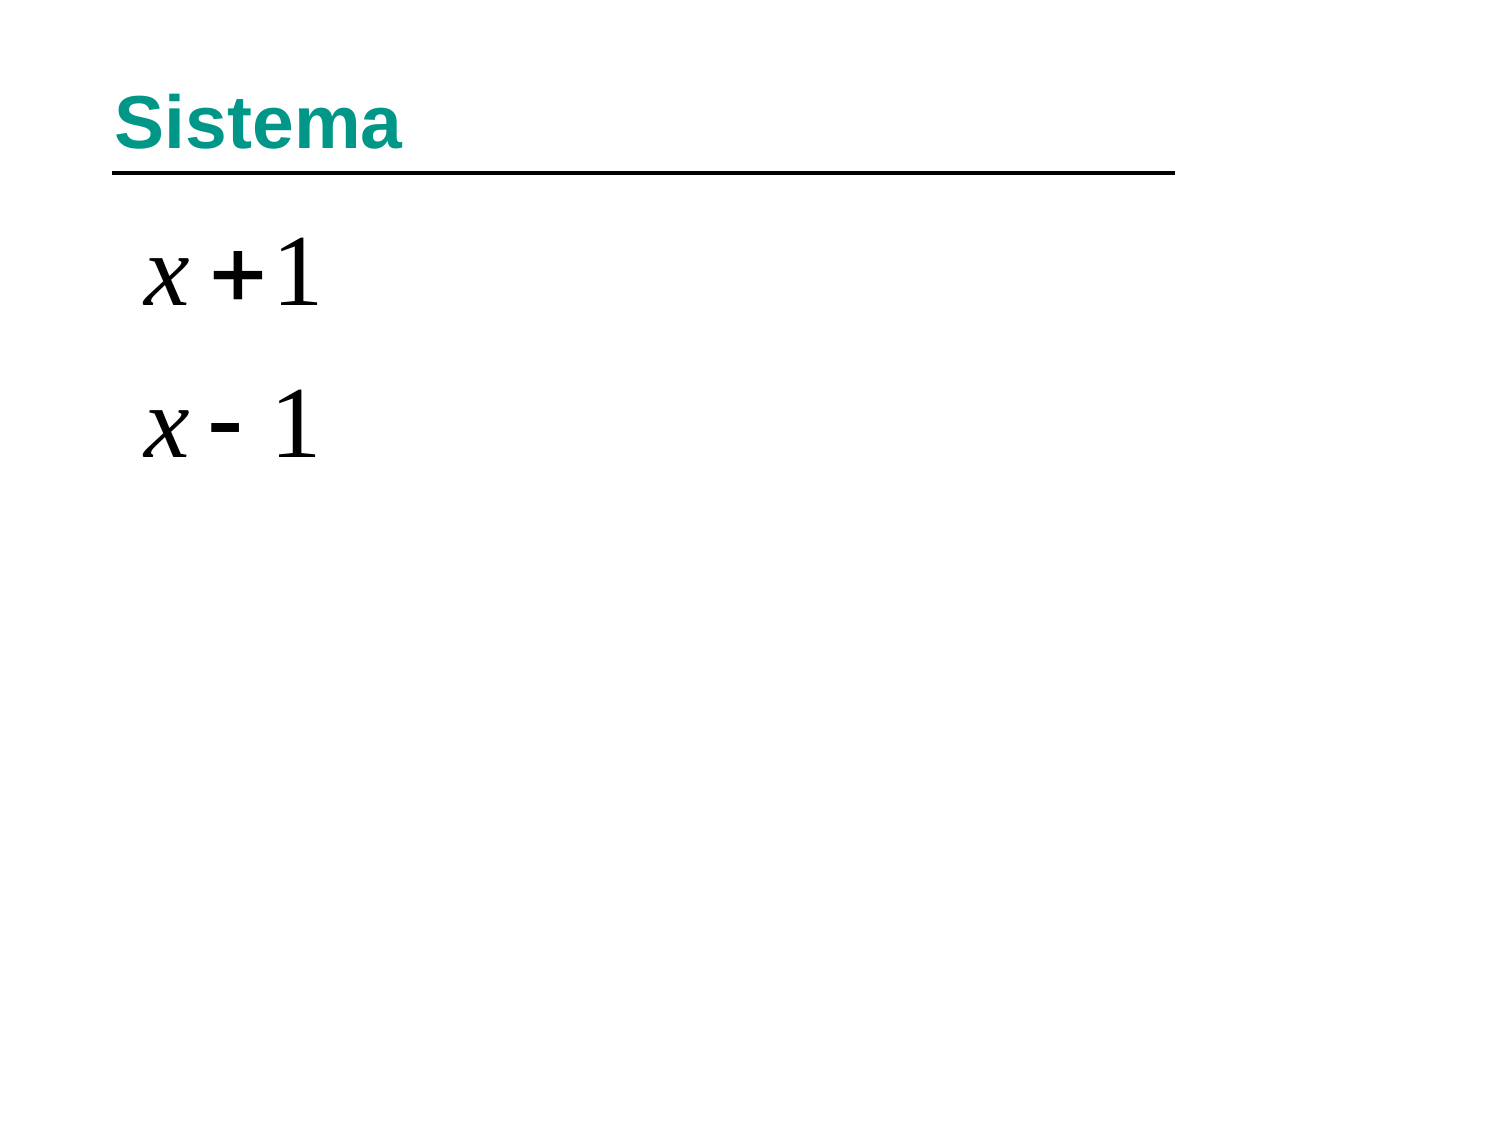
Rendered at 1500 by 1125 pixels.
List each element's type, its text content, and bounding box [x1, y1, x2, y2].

chart [123, 211, 329, 484]
text_box Sistema [100, 66, 1376, 171]
